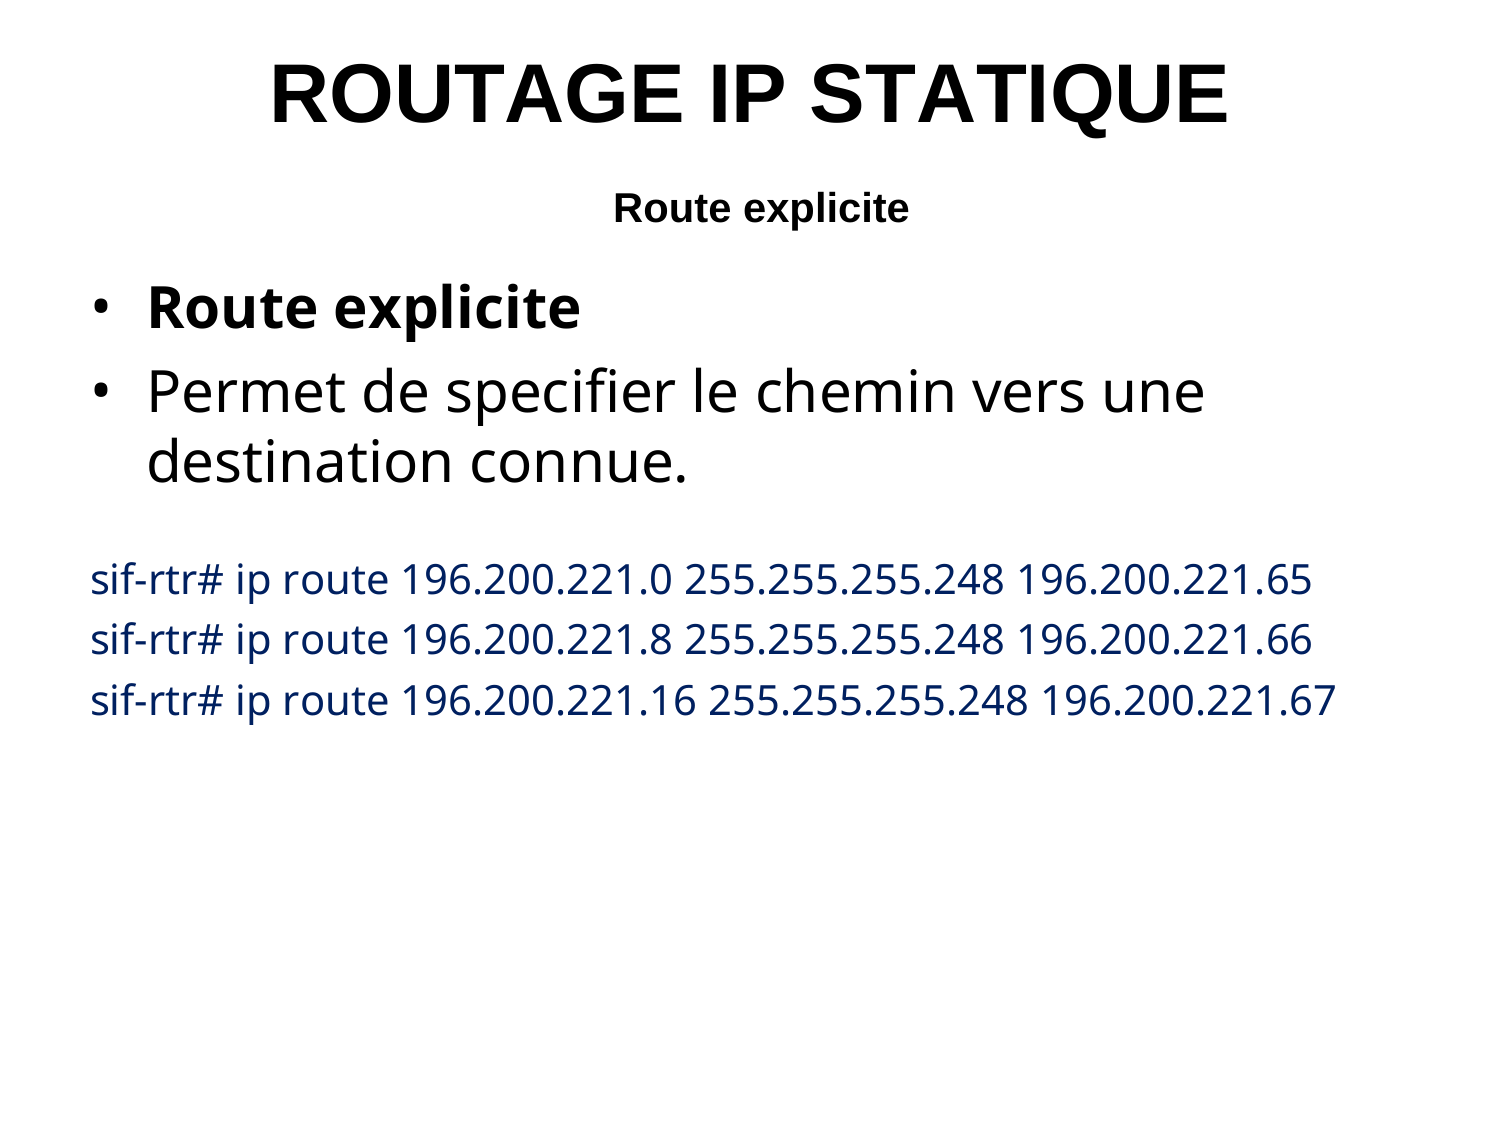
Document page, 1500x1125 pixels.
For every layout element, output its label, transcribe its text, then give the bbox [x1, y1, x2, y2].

list Route explicite Permet de specifier le chemin vers une destination connue. sif-rtr# ip route 196.200.221.0 255.255.255.248 196.200.221.65 sif-rtr# ip route 196.200.221.8 255.255.255.248 196.200.221.66 sif-rtr# ip route 196.200.221.16 255.255.255.248 196.200.221.67 [75, 262, 1426, 1005]
title ROUTAGE IP STATIQUE Route explicite [75, 31, 1426, 247]
